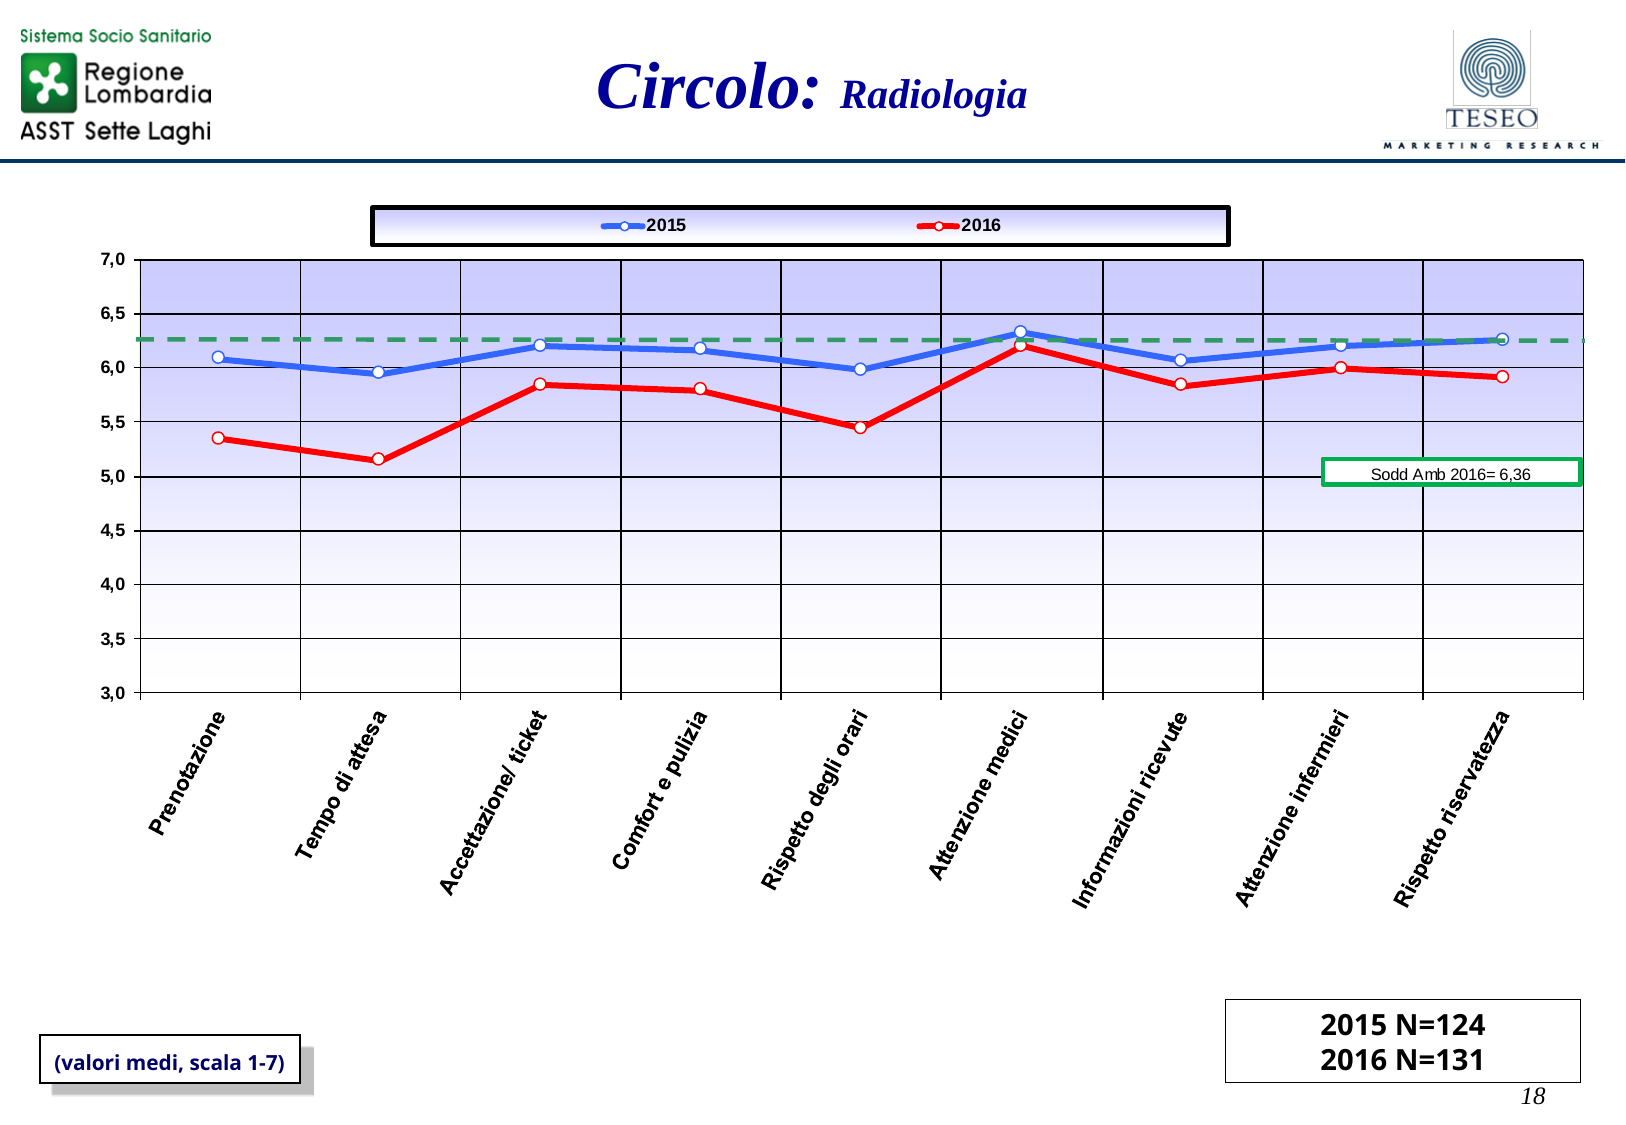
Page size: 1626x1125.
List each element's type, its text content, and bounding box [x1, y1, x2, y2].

picture [1381, 30, 1604, 149]
picture [21, 26, 211, 148]
picture [28, 196, 1597, 1086]
text_box Circolo: Radiologia [268, 18, 1356, 144]
